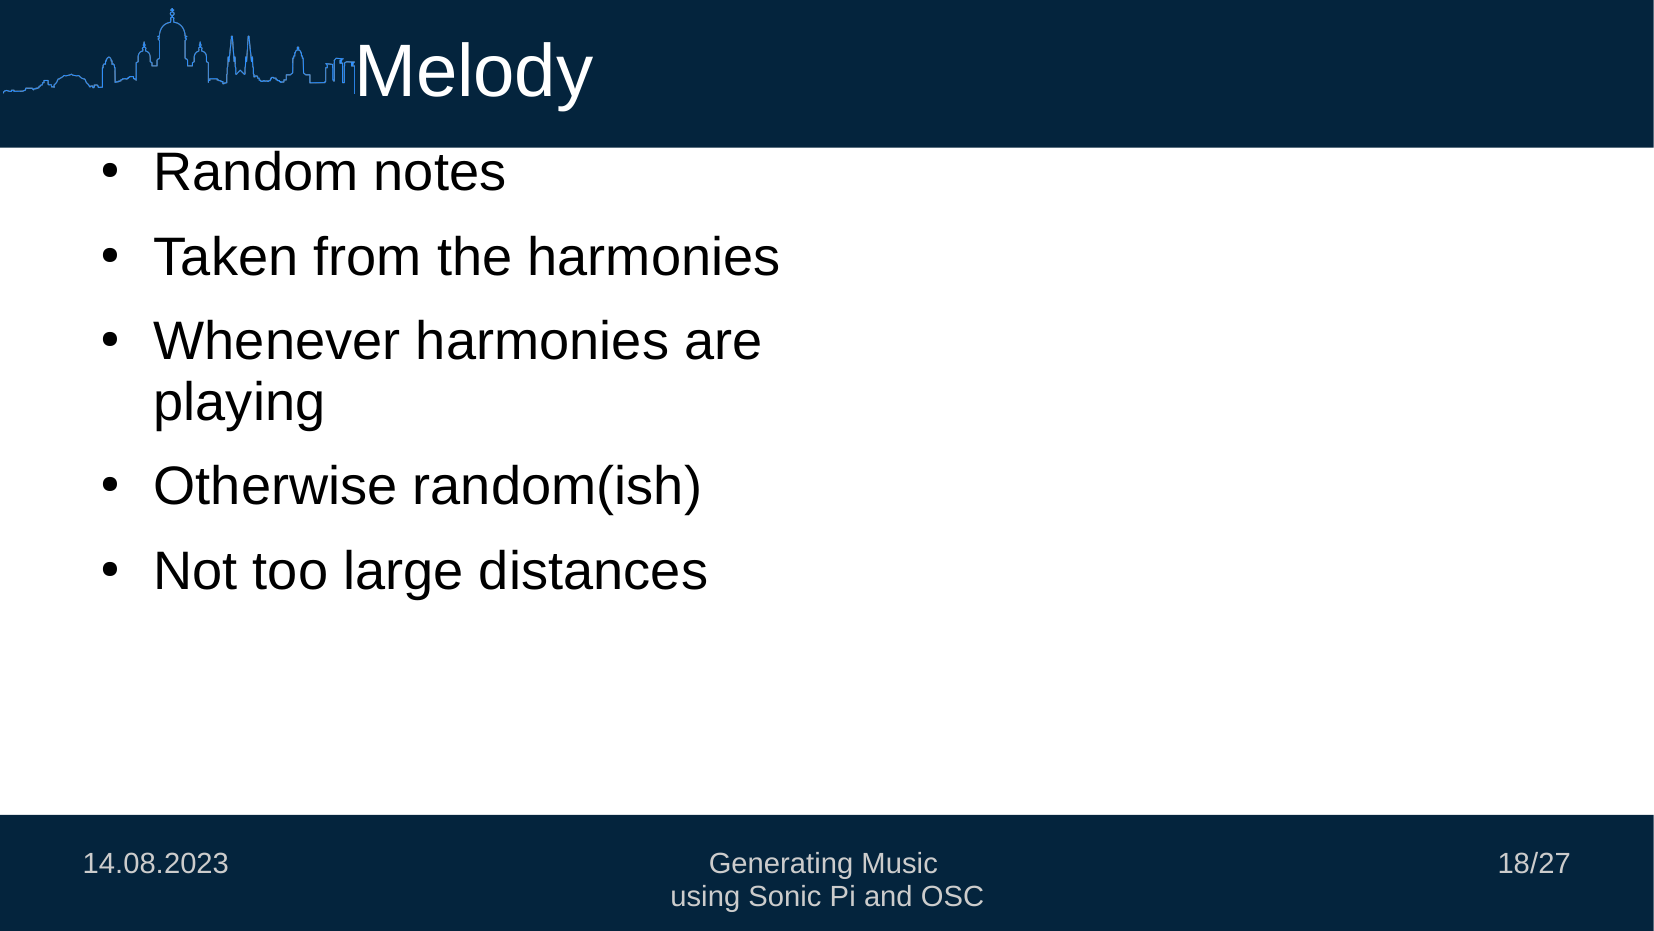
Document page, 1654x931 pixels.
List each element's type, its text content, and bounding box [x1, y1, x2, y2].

list Random notes Taken from the harmonies Whenever harmonies are playing Otherwise random(ish) Not too large distances [82, 141, 809, 815]
title Melody [354, 5, 1654, 136]
picture [3, 8, 354, 94]
